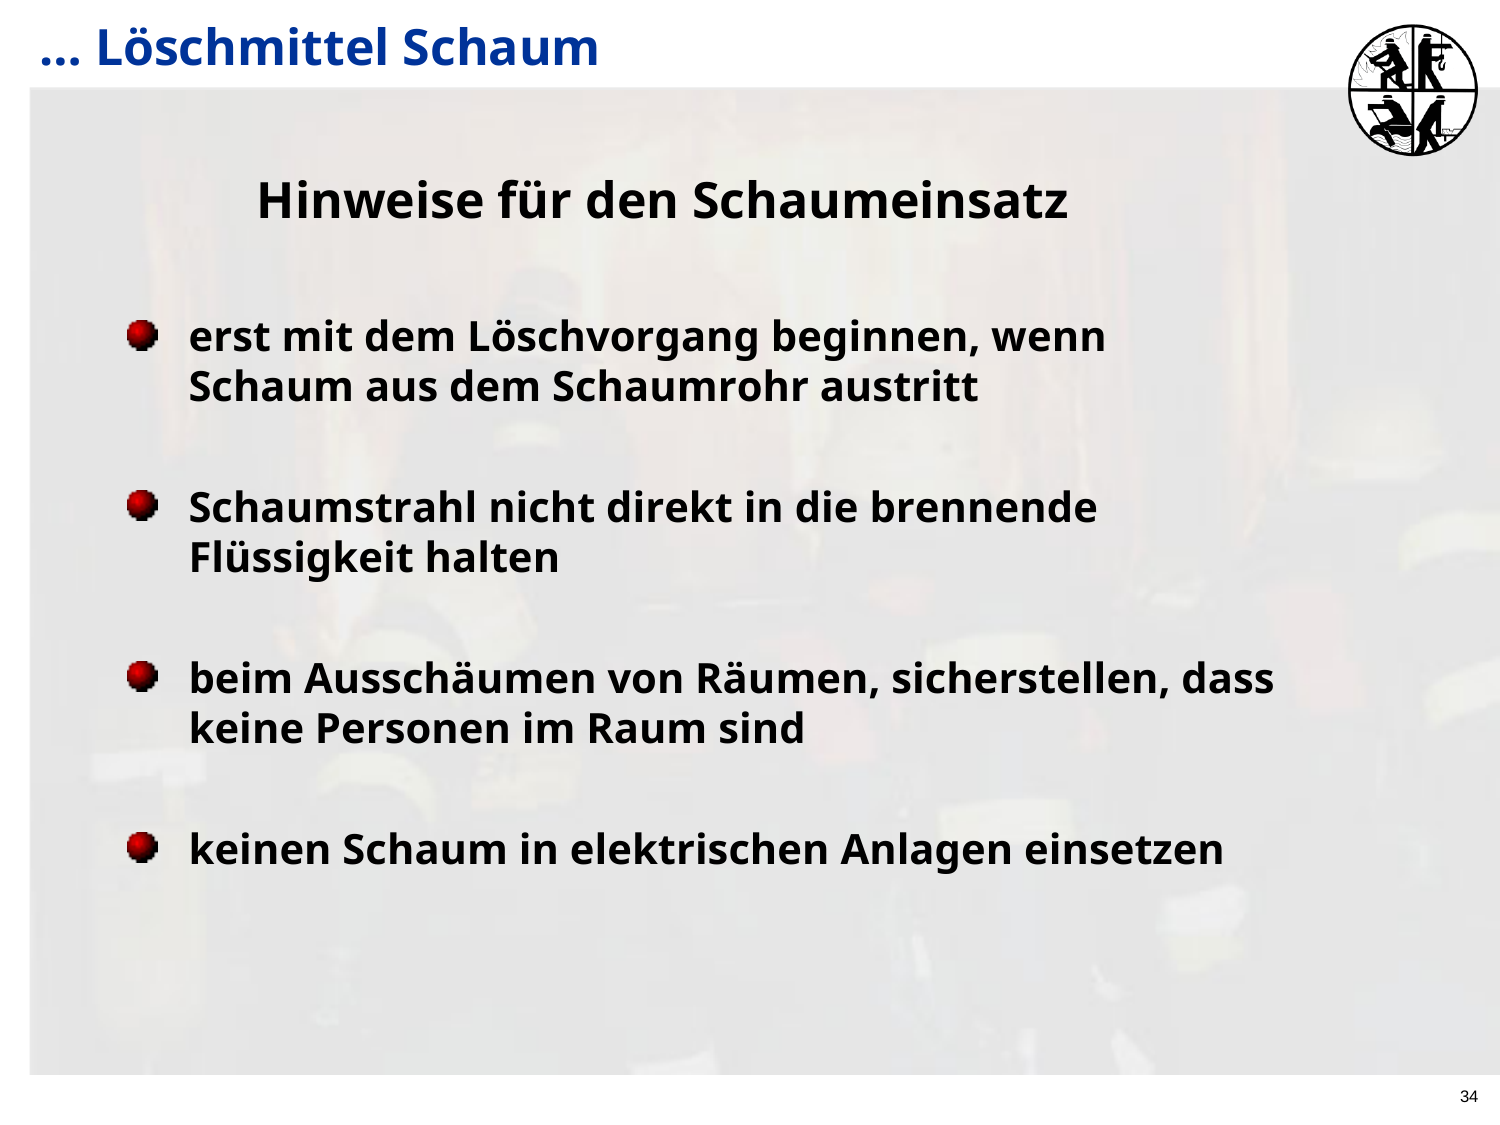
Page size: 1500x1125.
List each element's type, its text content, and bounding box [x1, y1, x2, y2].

picture [31, 20, 1500, 1075]
title … Löschmittel Schaum [39, 15, 1222, 78]
text_box Hinweise für den Schaumeinsatz [242, 160, 1085, 237]
text_box <Foliennummer> [1180, 1078, 1494, 1118]
text_box erst mit dem Löschvorgang beginnen, wenn Schaum aus dem Schaumrohr austritt Schaumstrahl nicht direkt in die brennende Flüssigkeit halten beim Ausschäumen von Räumen, sicherstellen, dass keine Personen im Raum sind keinen Schaum in elektrischen Anlagen einsetzen [112, 302, 1295, 881]
